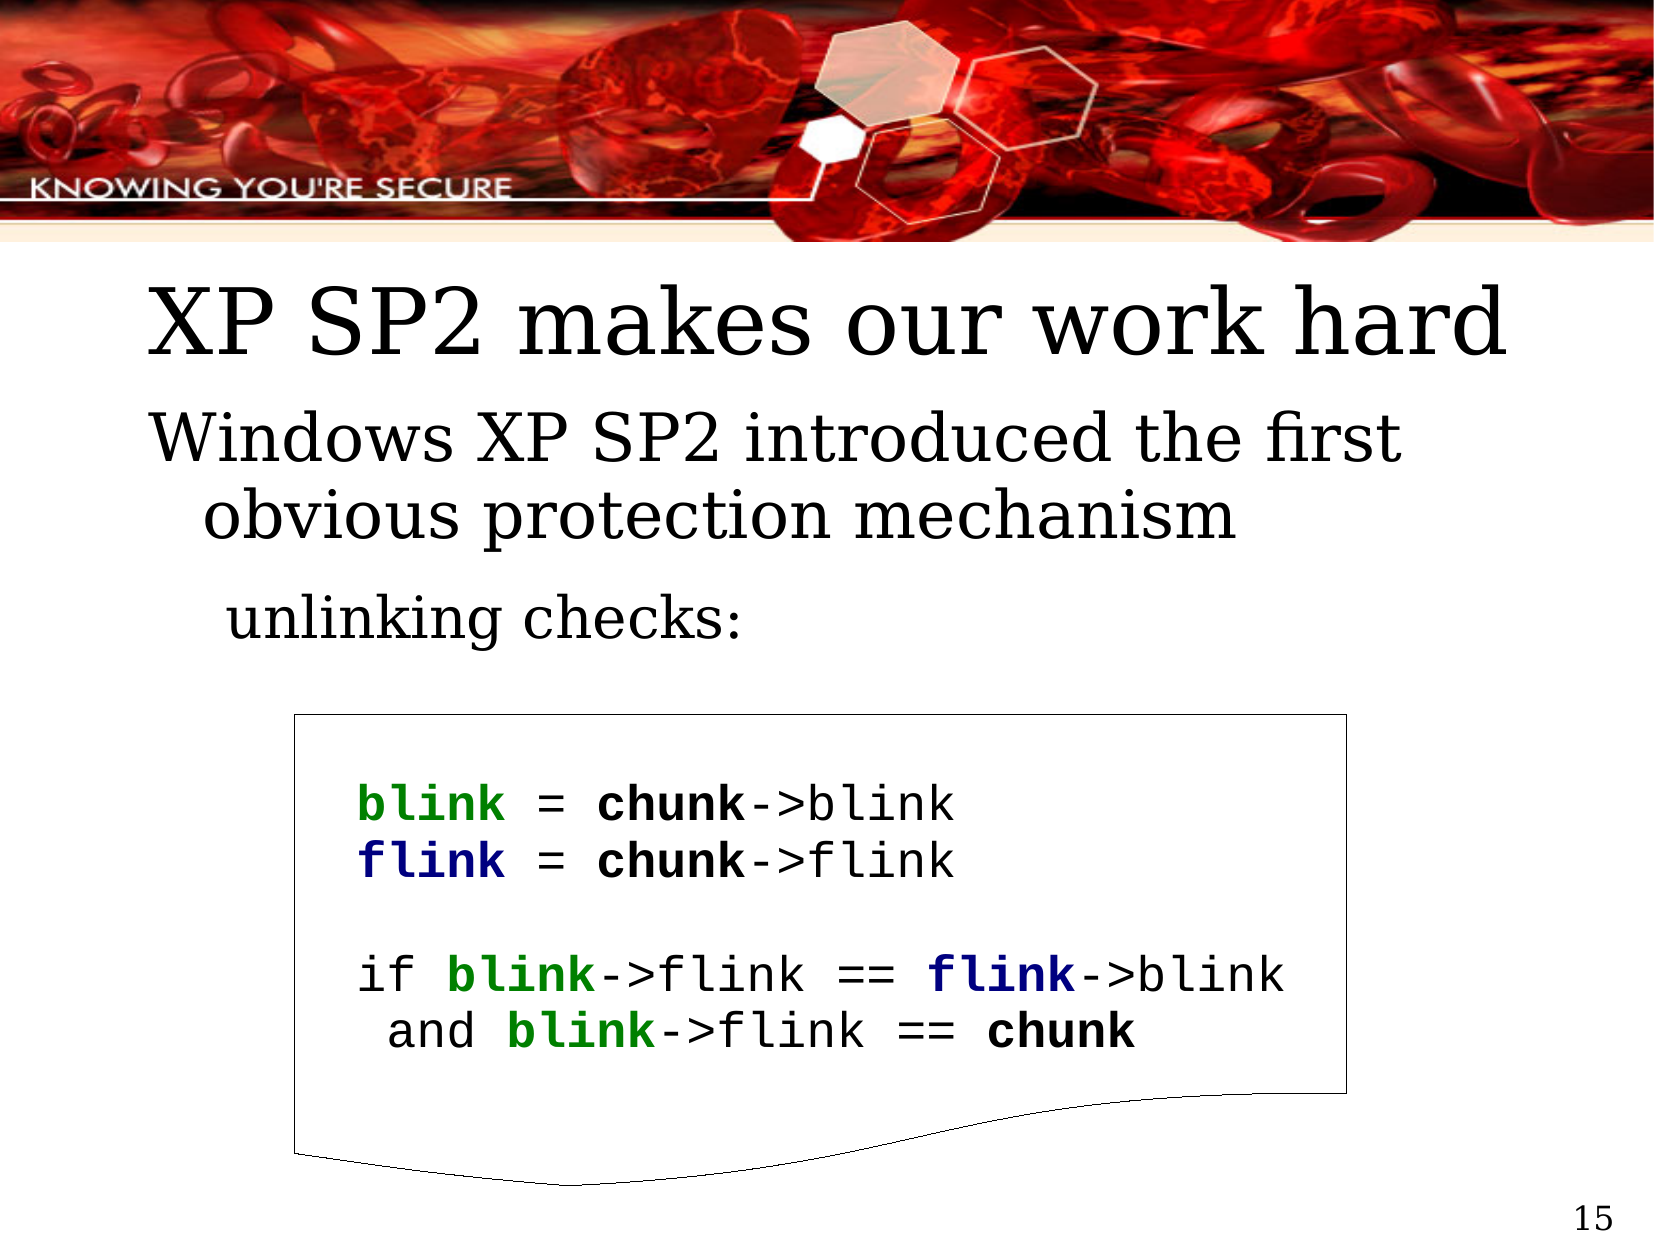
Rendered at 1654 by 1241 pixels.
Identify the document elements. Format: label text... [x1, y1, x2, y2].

list Windows XP SP2 introduced the first obvious protection mechanism unlinking checks: [131, 399, 1544, 1236]
title XP SP2 makes our work hard [123, 219, 1536, 427]
text_box blink = chunk->blink flink = chunk->flink if blink->flink == flink->blink and blink->flink == chunk [356, 778, 1287, 1063]
picture [0, 0, 1654, 242]
